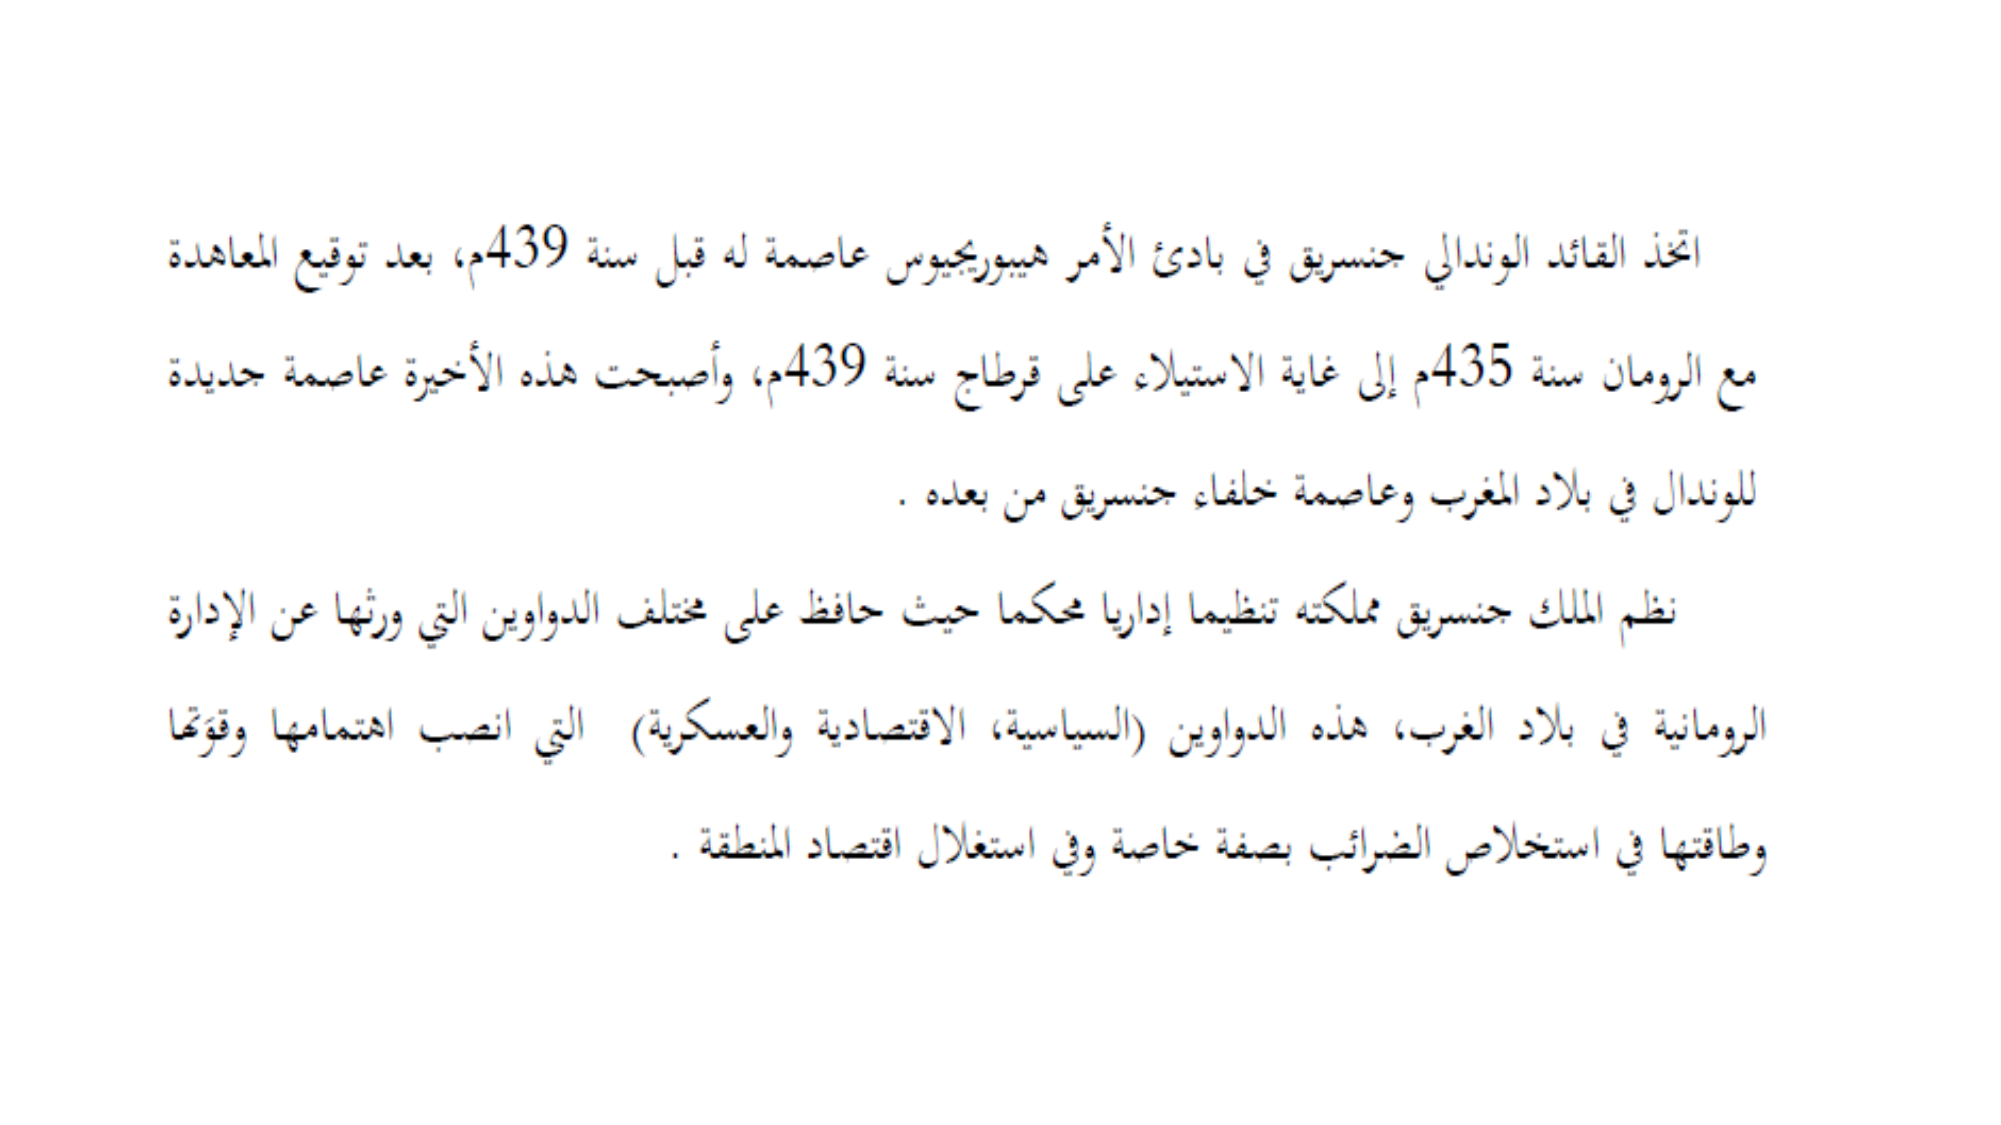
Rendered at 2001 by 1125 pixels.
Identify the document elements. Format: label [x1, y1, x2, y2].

picture [111, 190, 1771, 957]
